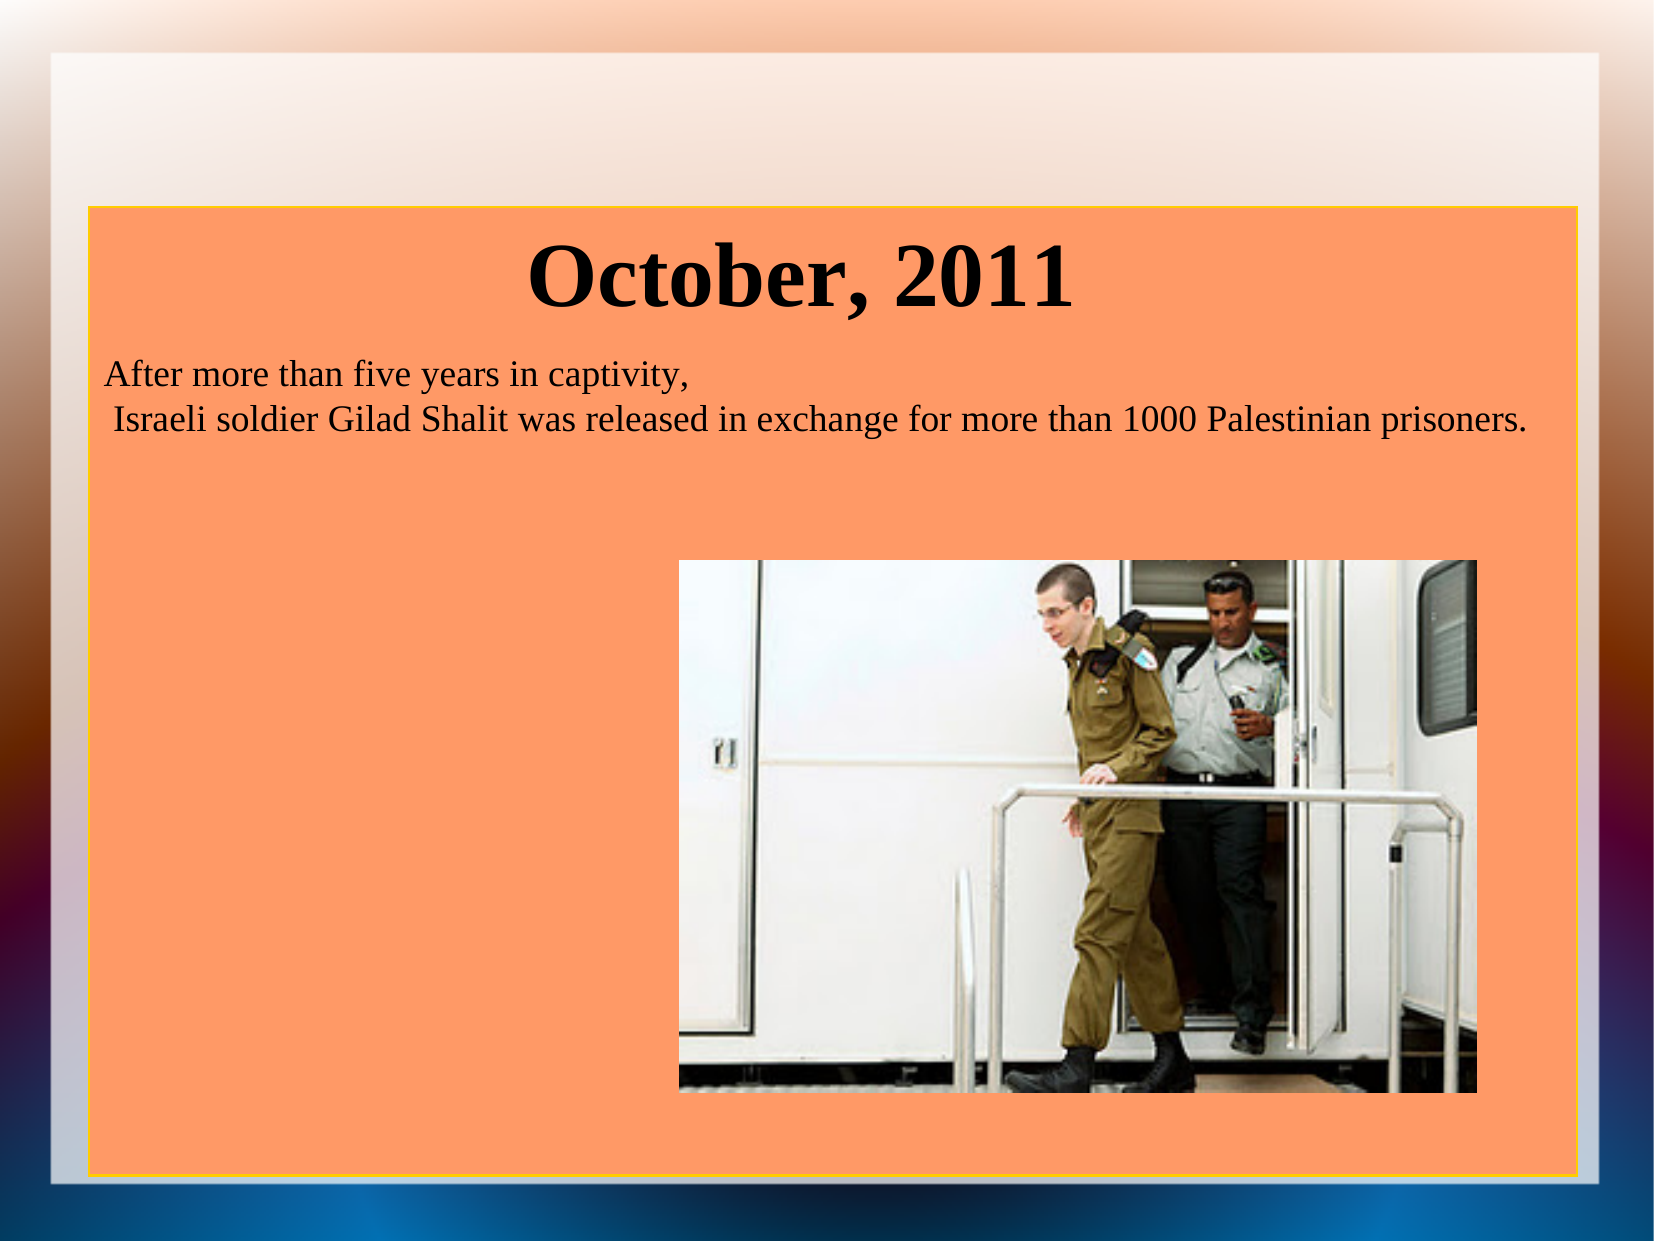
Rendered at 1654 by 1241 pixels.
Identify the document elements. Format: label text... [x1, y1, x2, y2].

title October, 2011 [417, 185, 1093, 355]
list After more than five years in captivity, Israeli soldier Gilad Shalit was released in exchange for more than 1000 Palestinian prisoners. [88, 206, 1577, 1176]
picture [0, 0, 1654, 1241]
